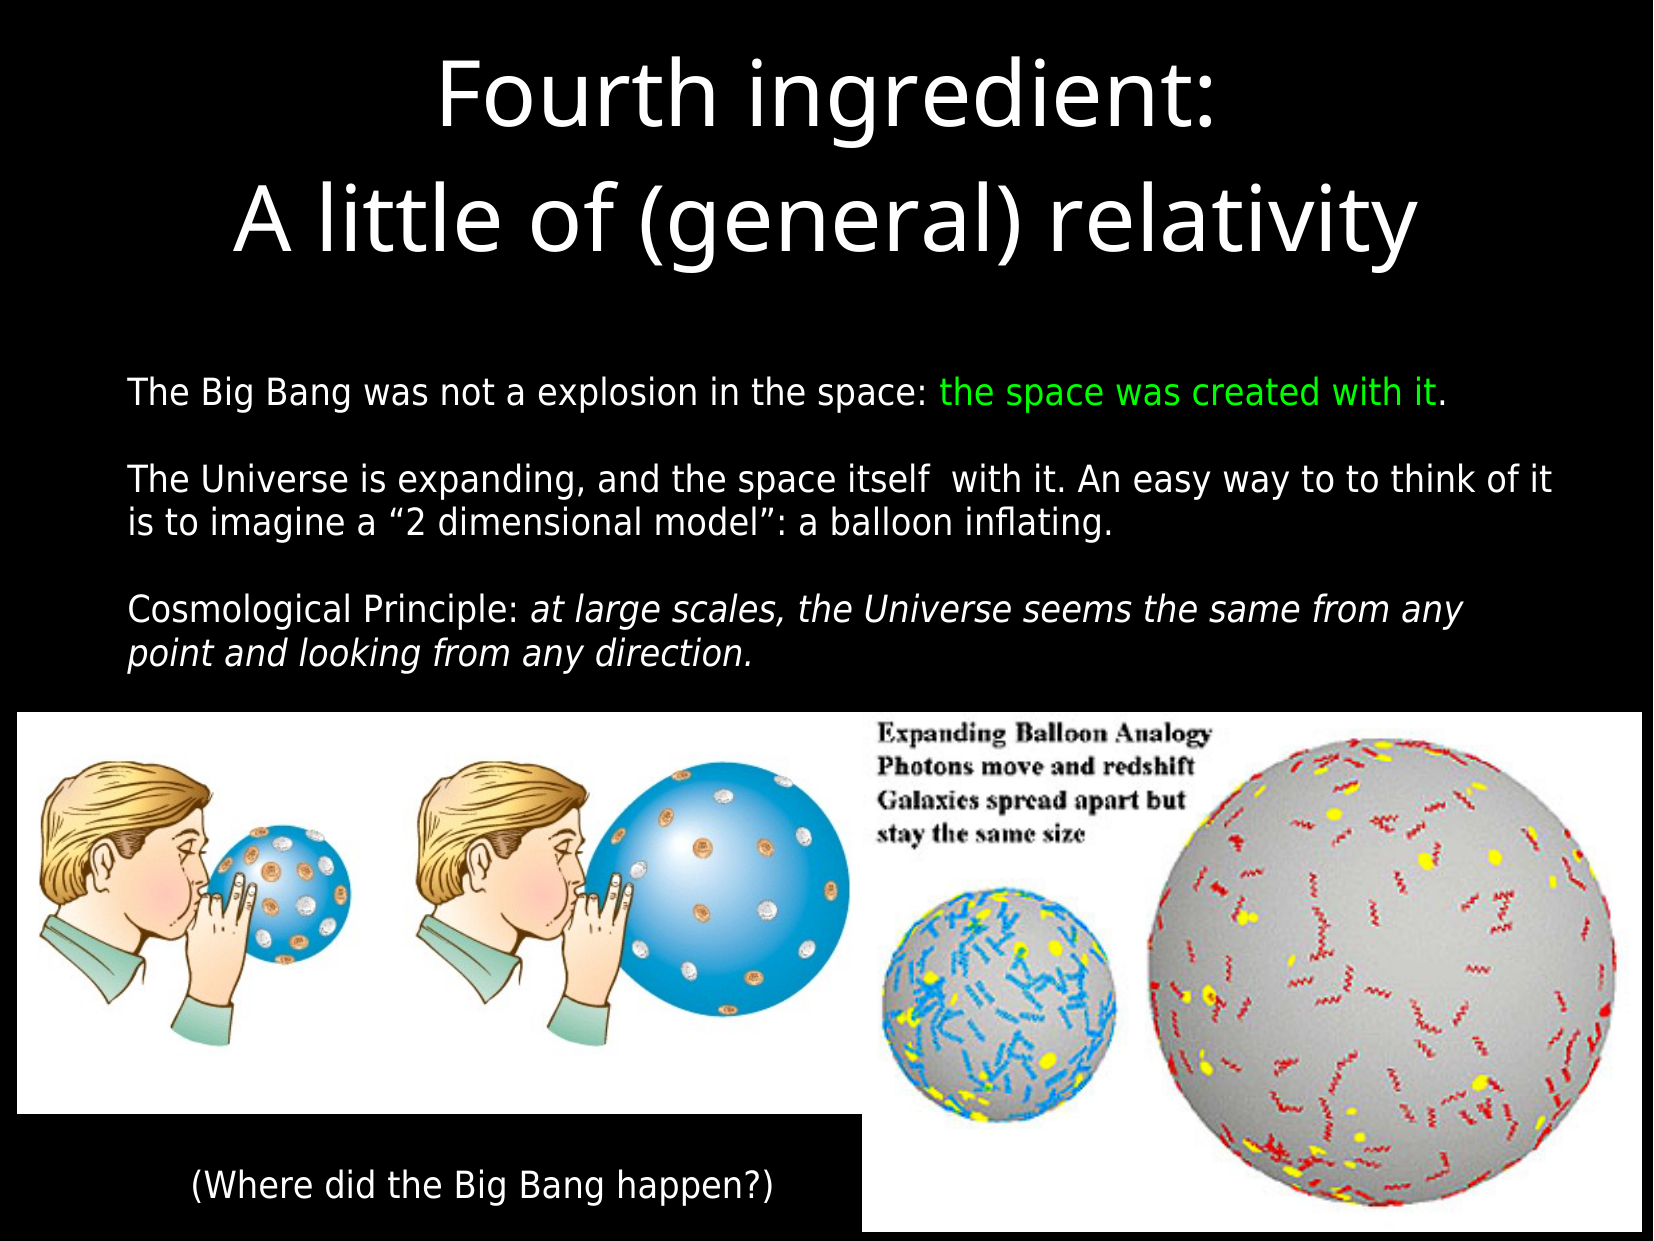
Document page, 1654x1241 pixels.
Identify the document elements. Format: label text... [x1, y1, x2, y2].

text_box (Where did the Big Bang happen?) [175, 1156, 814, 1215]
text_box The Big Bang was not a explosion in the space: the space was created with it. The Universe is expanding, and the space itself with it. An easy way to to think of it is to imagine a “2 dimensional model”: a balloon inflating. Cosmological Principle: at large scales, the Universe seems the same from any point and looking from any direction. [112, 363, 1576, 683]
picture [17, 712, 1642, 1232]
title Fourth ingredient: A little of (general) relativity [82, 9, 1571, 297]
